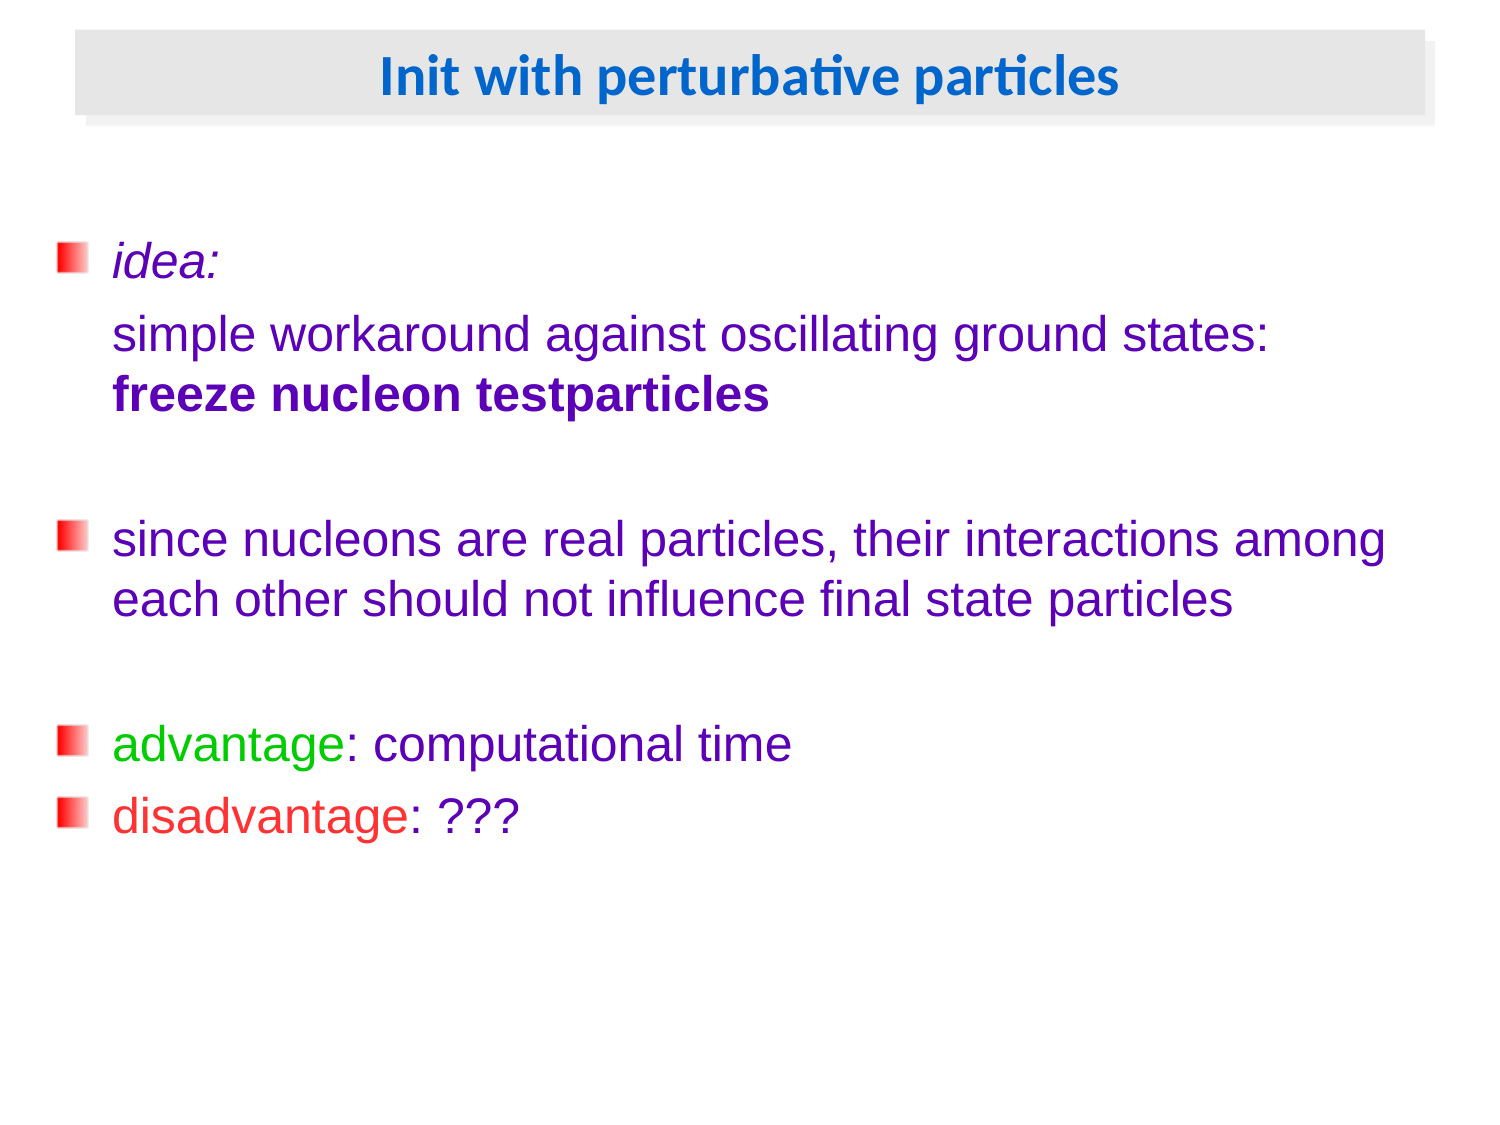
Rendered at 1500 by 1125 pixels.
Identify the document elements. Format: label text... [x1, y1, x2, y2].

list idea: simple workaround against oscillating ground states: freeze nucleon testparticles since nucleons are real particles, their interactions among each other should not influence final state particles advantage: computational time disadvantage: ??? [41, 148, 1459, 1093]
title Init with perturbative particles [75, 29, 1426, 116]
